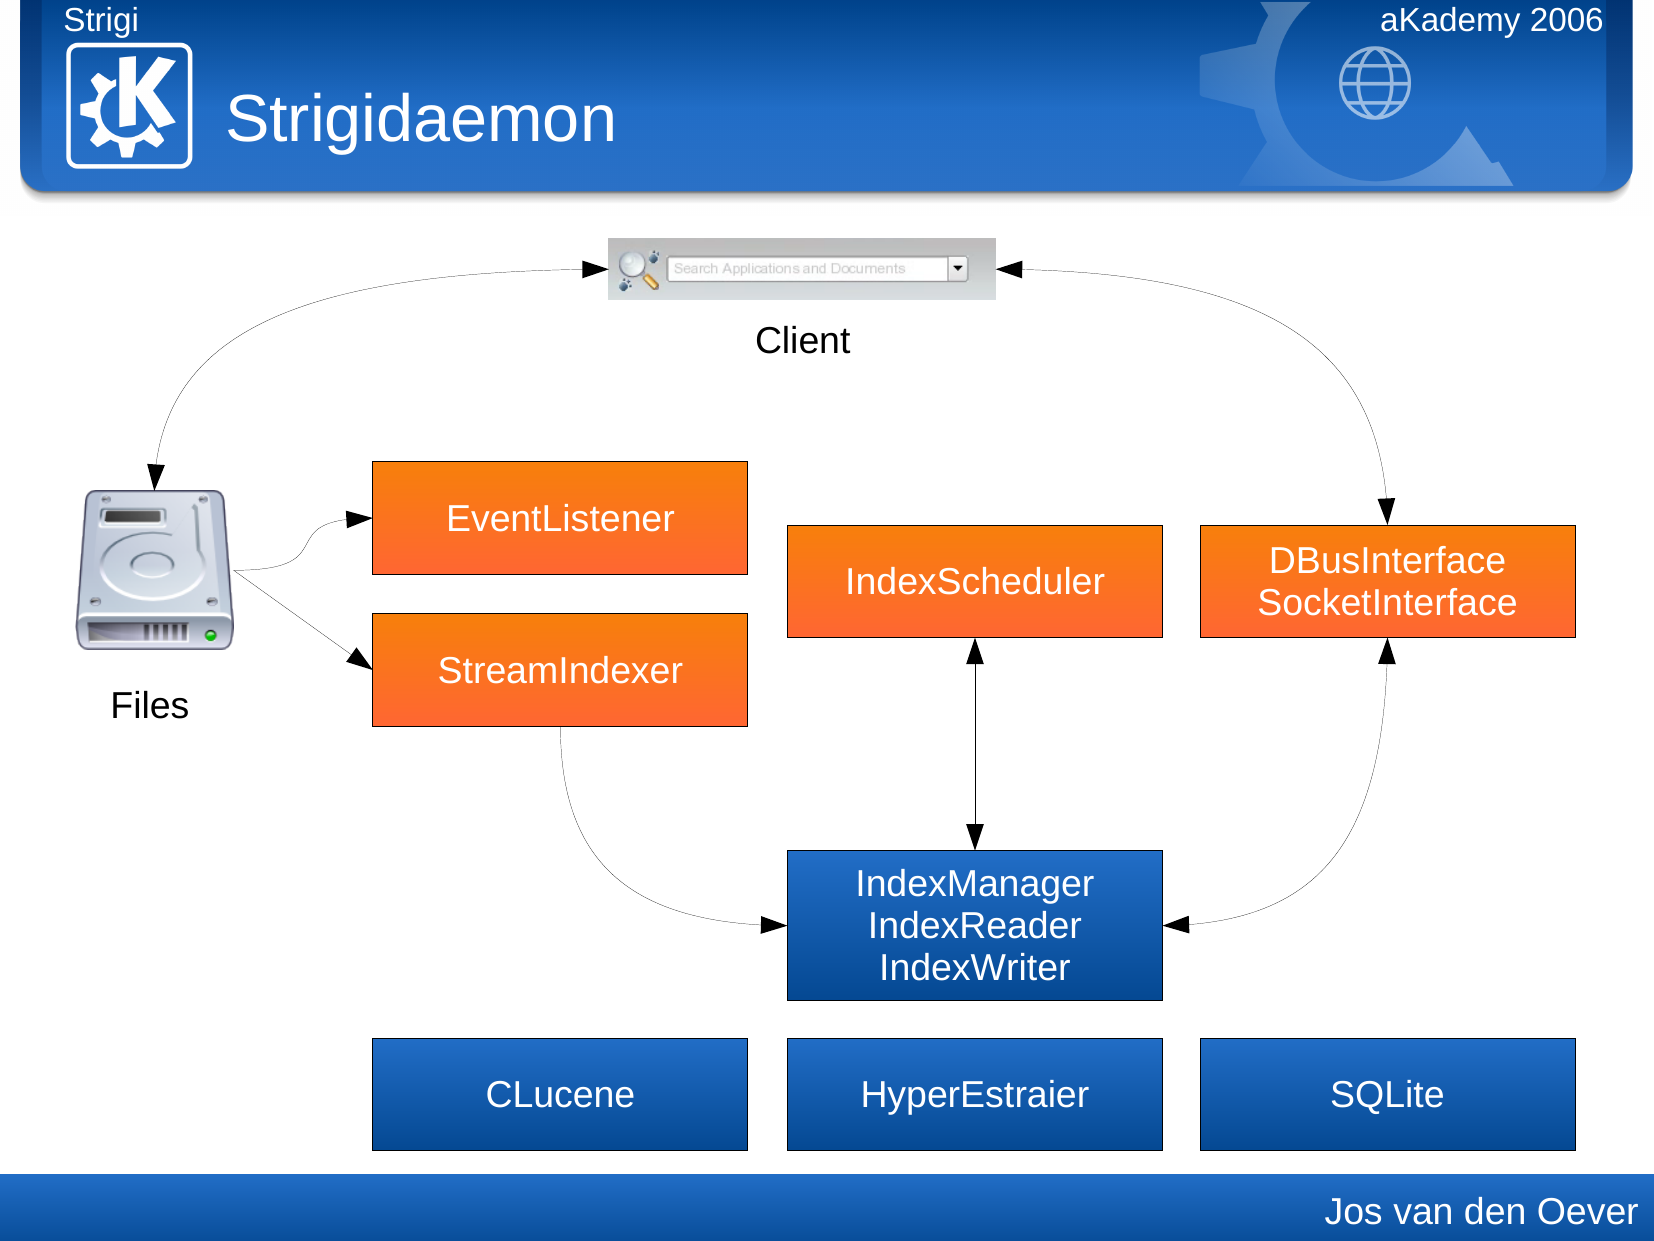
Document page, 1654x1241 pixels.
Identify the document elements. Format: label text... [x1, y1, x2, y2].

text_box EventListener [372, 461, 748, 575]
picture [0, 0, 1652, 216]
text_box SQLite [1200, 1038, 1576, 1151]
picture [608, 238, 996, 300]
text_box Files [37, 649, 263, 763]
picture [75, 490, 234, 650]
text_box StreamIndexer [372, 613, 748, 727]
text_box Client [652, 300, 953, 397]
text_box IndexScheduler [787, 525, 1163, 638]
text_box IndexManager IndexReader IndexWriter [787, 850, 1163, 1001]
text_box DBusInterface SocketInterface [1200, 525, 1576, 638]
title Strigidaemon [225, 49, 1571, 188]
text_box HyperEstraier [787, 1038, 1163, 1151]
text_box CLucene [372, 1038, 748, 1151]
